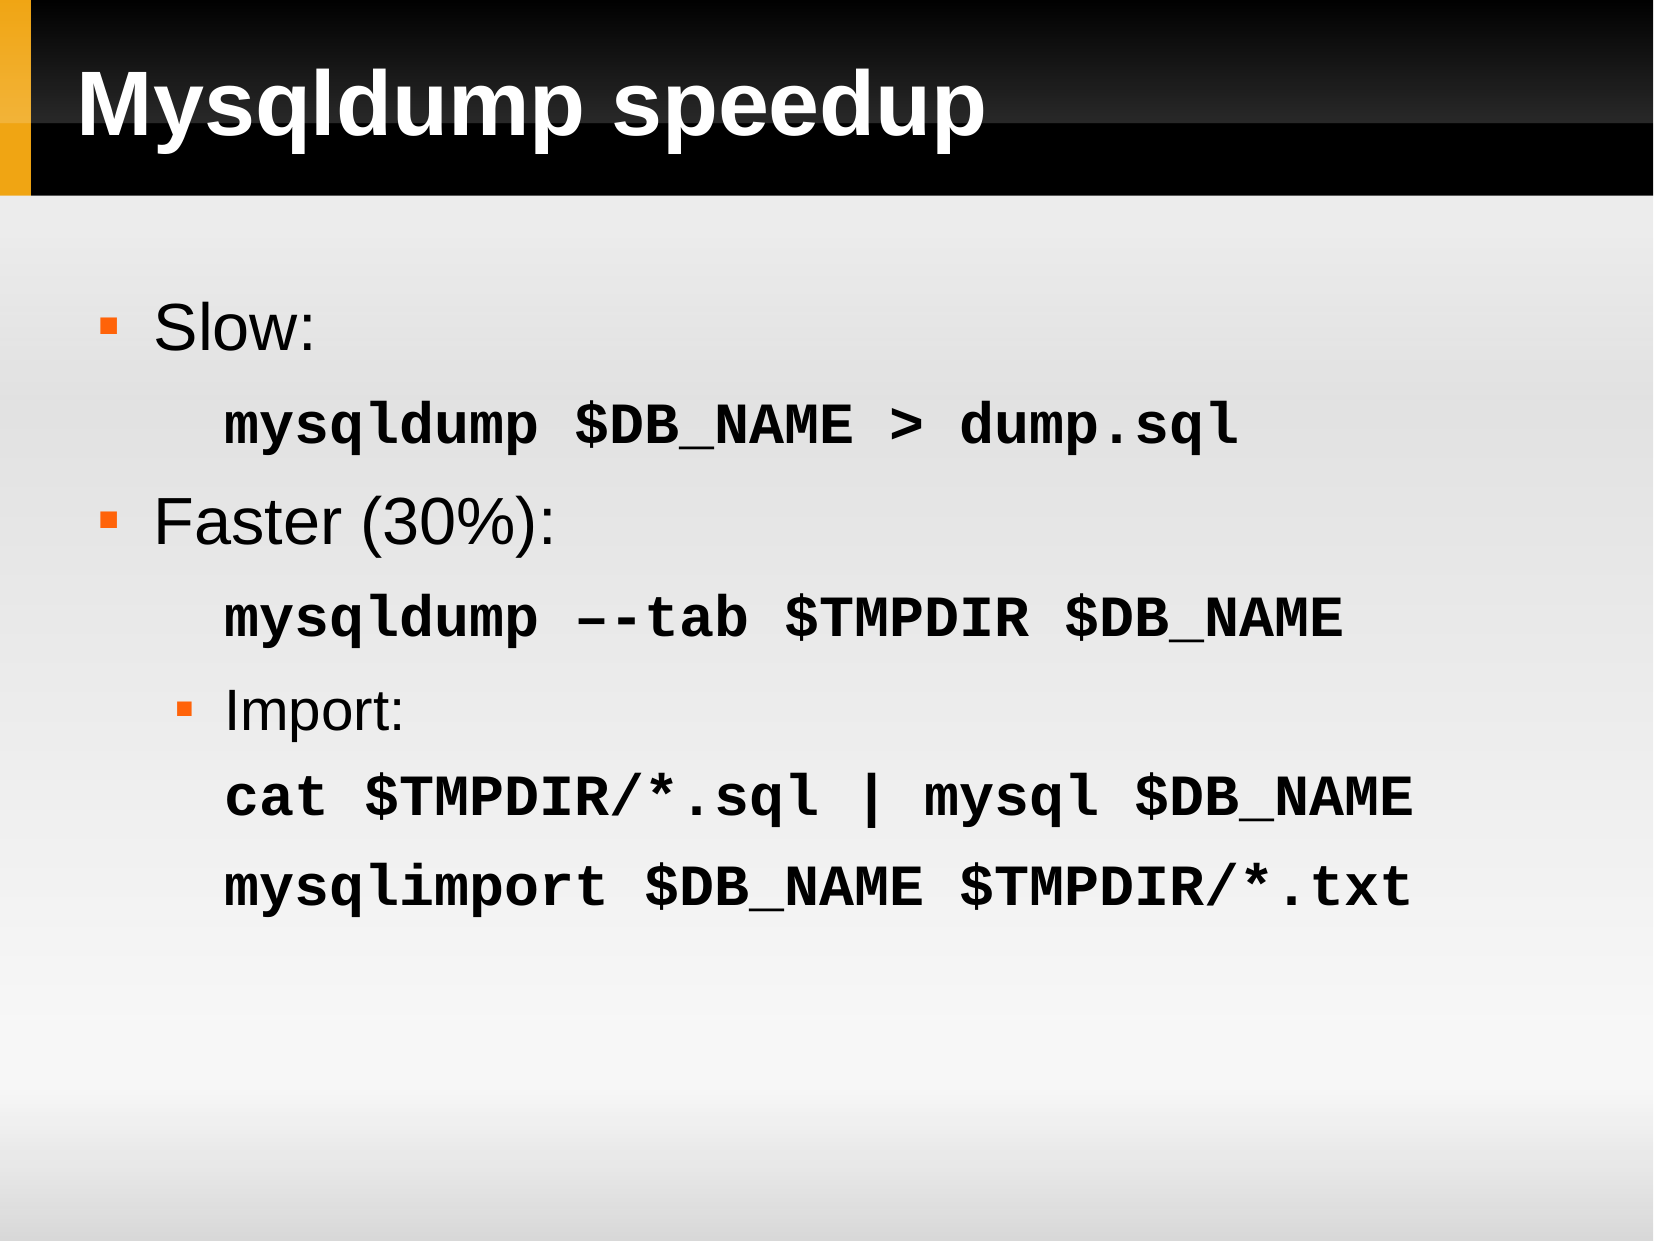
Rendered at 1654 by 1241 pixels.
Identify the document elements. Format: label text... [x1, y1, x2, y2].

picture [0, 0, 1654, 1241]
list Slow: mysqldump $DB_NAME > dump.sql Faster (30%): mysqldump –-tab $TMPDIR $DB_NAME Import: cat $TMPDIR/*.sql | mysql $DB_NAME mysqlimport $DB_NAME $TMPDIR/*.txt [82, 290, 1571, 1095]
title Mysqldump speedup [76, 7, 1565, 200]
